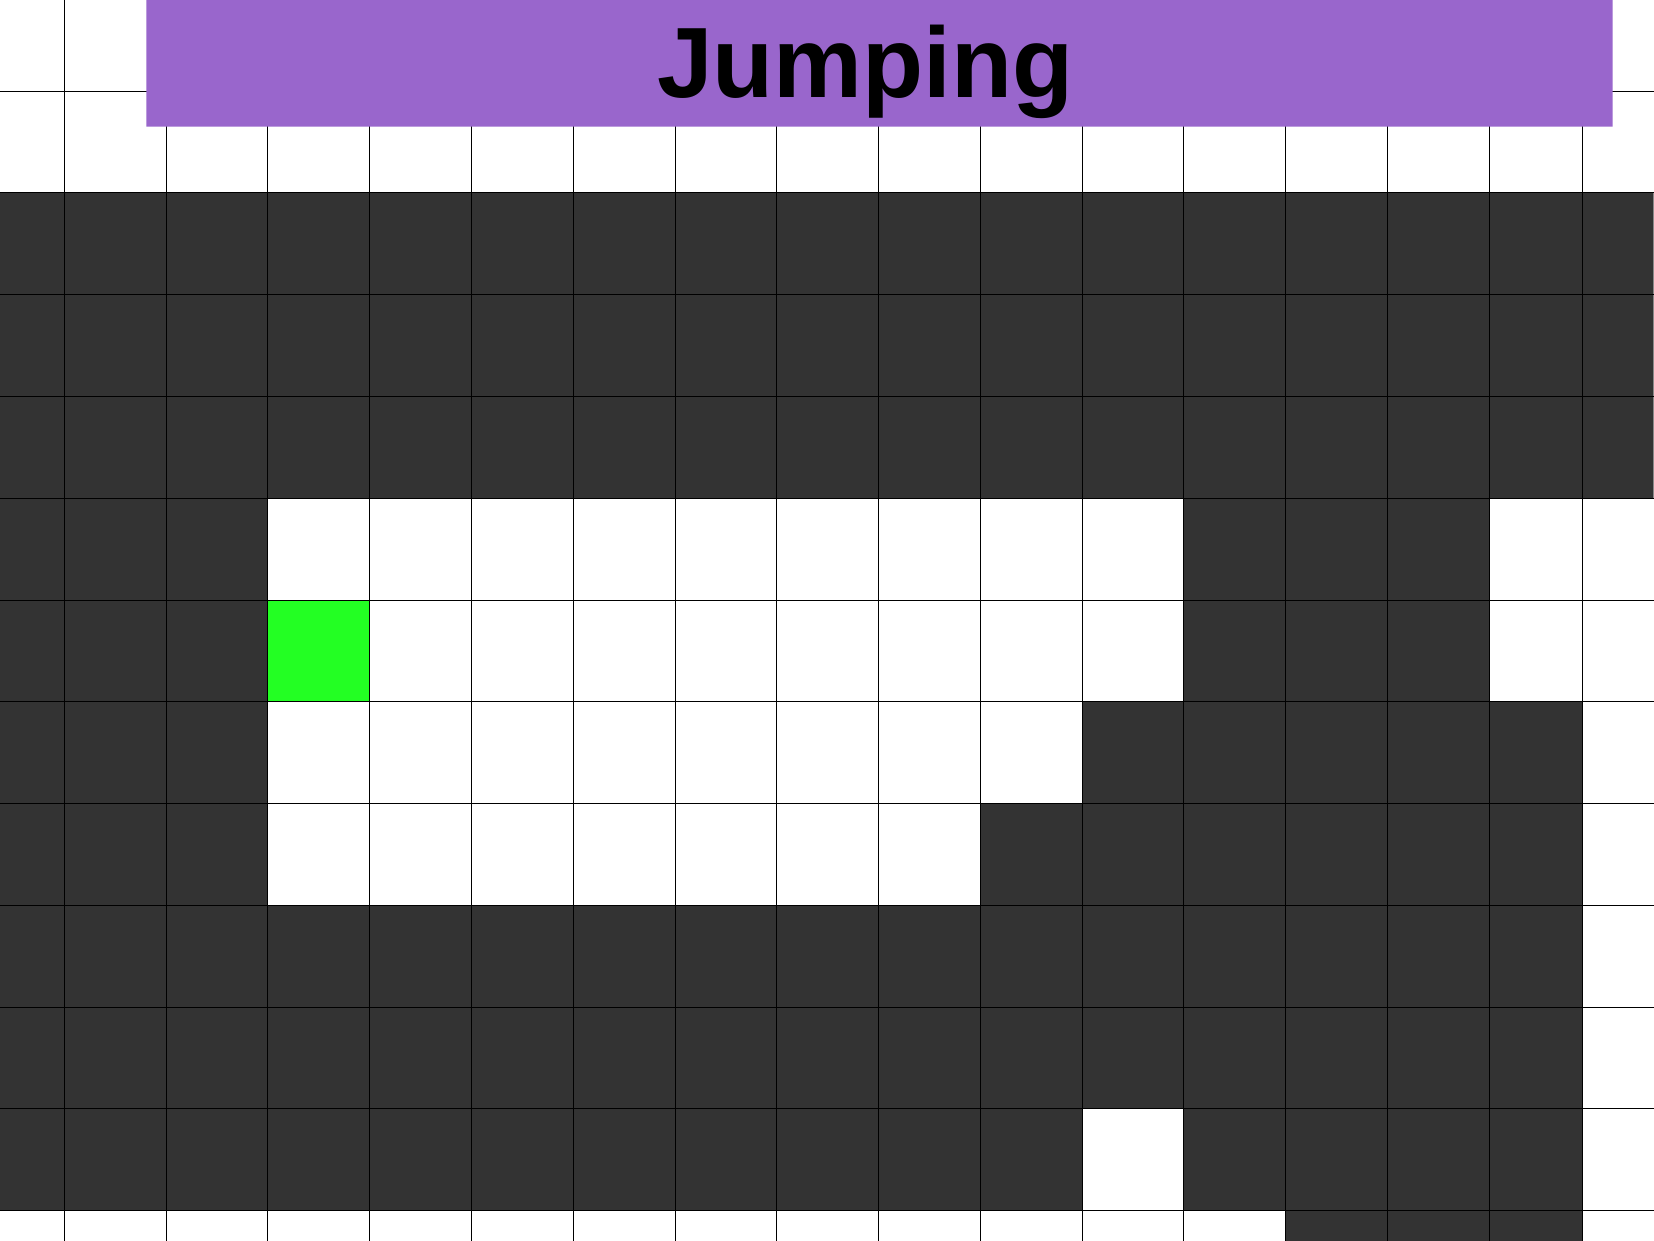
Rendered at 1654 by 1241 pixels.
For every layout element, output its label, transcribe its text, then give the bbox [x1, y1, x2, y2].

text_box [0, 0, 1654, 1241]
text_box Jumping [146, 0, 1613, 127]
